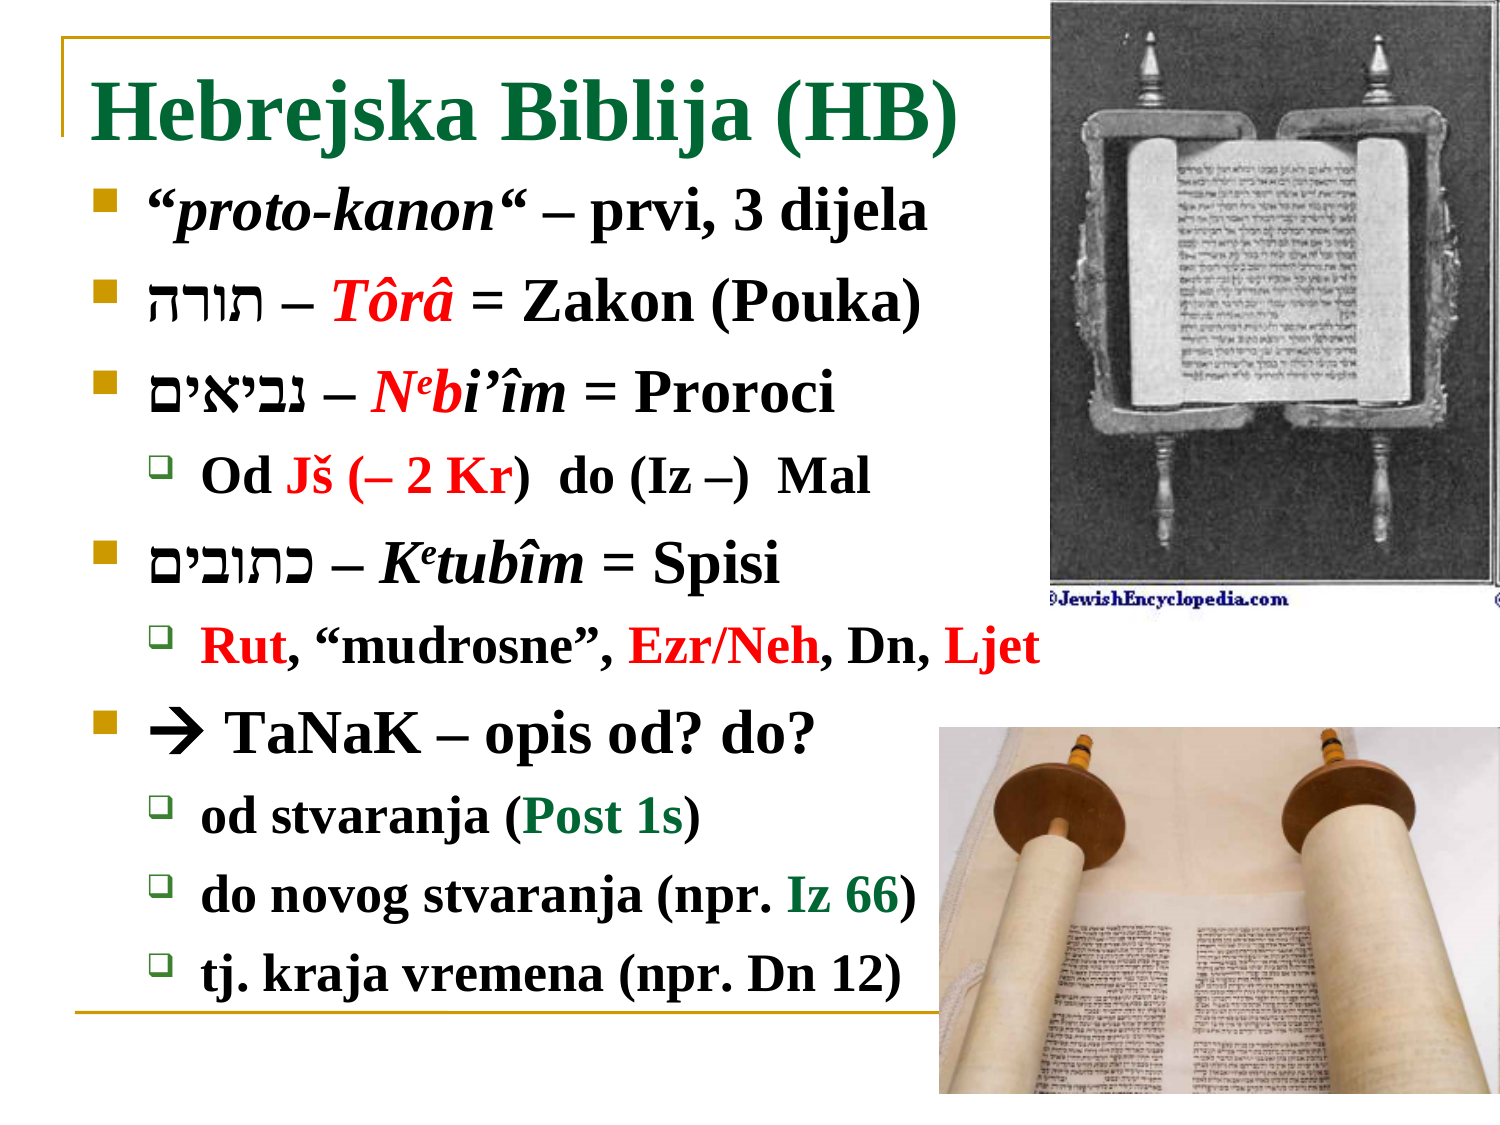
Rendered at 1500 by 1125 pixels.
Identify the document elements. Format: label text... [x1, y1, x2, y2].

text_box “proto-kanon“ – prvi, 3 dijela תורה – Tôrâ = Zakon (Pouka) נביאים – Nebi’îm = Proroci Od Jš (– 2 Kr) do (Iz –) Mal כתובים – Ketubîm = Spisi Rut, “mudrosne”, Ezr/Neh, Dn, Ljet  TaNaK – opis od? do? od stvaranja (Post 1s) do novog stvaranja (npr. Iz 66) tj. kraja vremena (npr. Dn 12) [75, 160, 1426, 1006]
text_box <number> [1074, 1094, 1426, 1100]
text_box Hebrejska Biblija (HB) [75, 45, 1050, 160]
picture [1050, 0, 1500, 622]
picture [939, 727, 1500, 1094]
